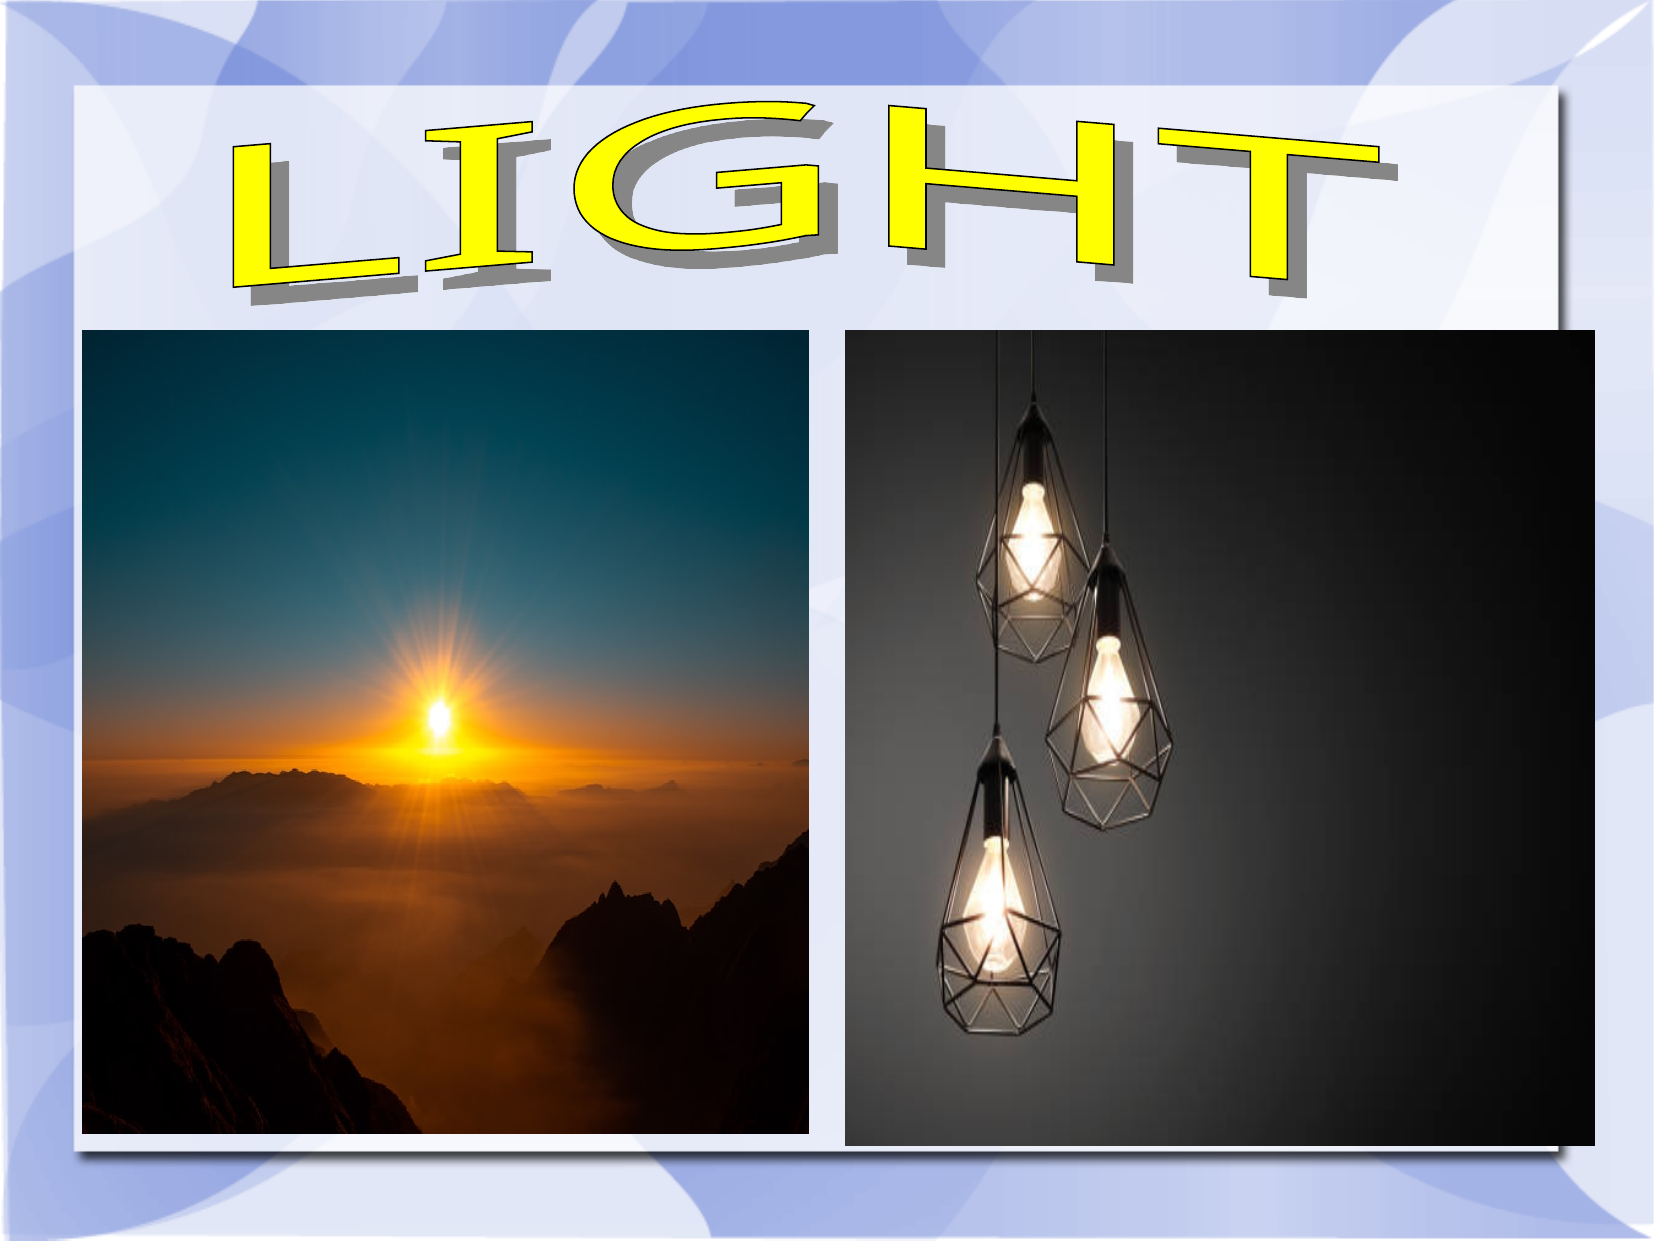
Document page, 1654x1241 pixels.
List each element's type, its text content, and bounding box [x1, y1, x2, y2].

text_box LIGHT [574, 101, 819, 251]
picture [0, 0, 1654, 1241]
text_box LIGHT [425, 121, 533, 272]
text_box LIGHT [233, 143, 399, 288]
text_box LIGHT [1158, 128, 1379, 280]
text_box LIGHT [888, 105, 1114, 265]
